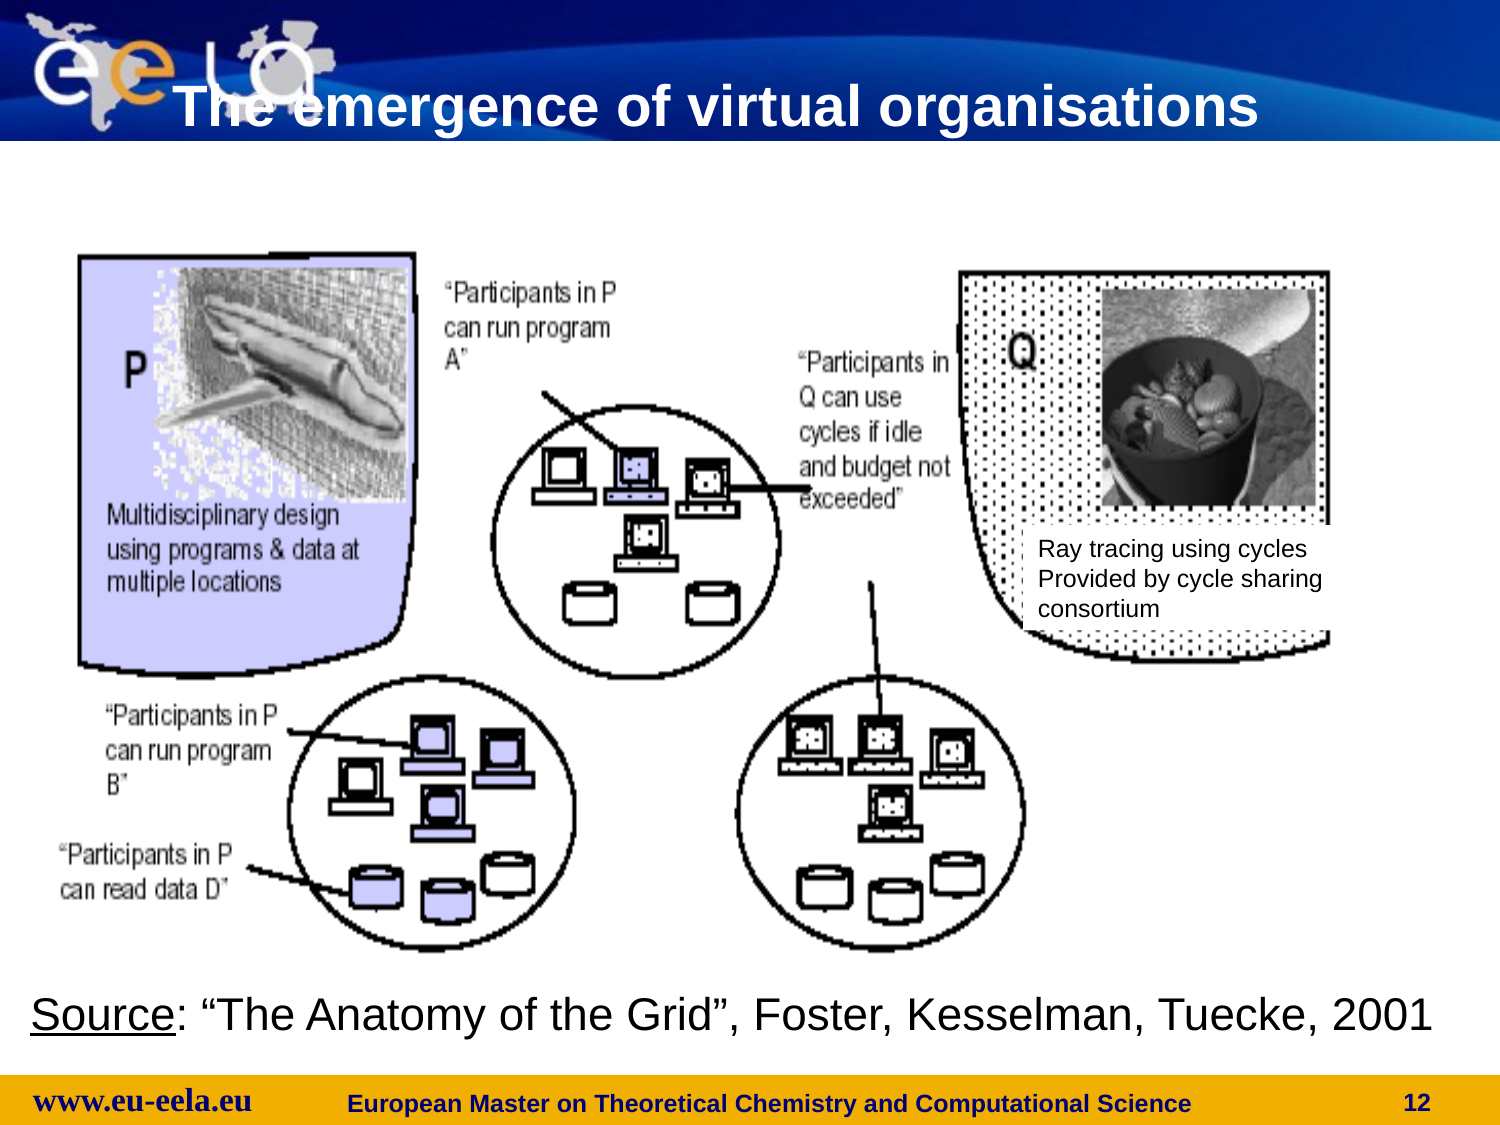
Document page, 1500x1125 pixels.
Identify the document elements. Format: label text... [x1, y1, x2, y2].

text_box [1388, 1078, 1475, 1125]
picture [0, 191, 1388, 999]
title The emergence of virtual organisations [157, 0, 1500, 206]
text_box Ray tracing using cycles Provided by cycle sharing consortium [1023, 525, 1339, 631]
text_box European Master on Theoretical Chemistry and Computational Science [332, 1080, 1388, 1125]
text_box Source: “The Anatomy of the Grid”, Foster, Kesselman, Tuecke, 2001 [15, 977, 1450, 1048]
